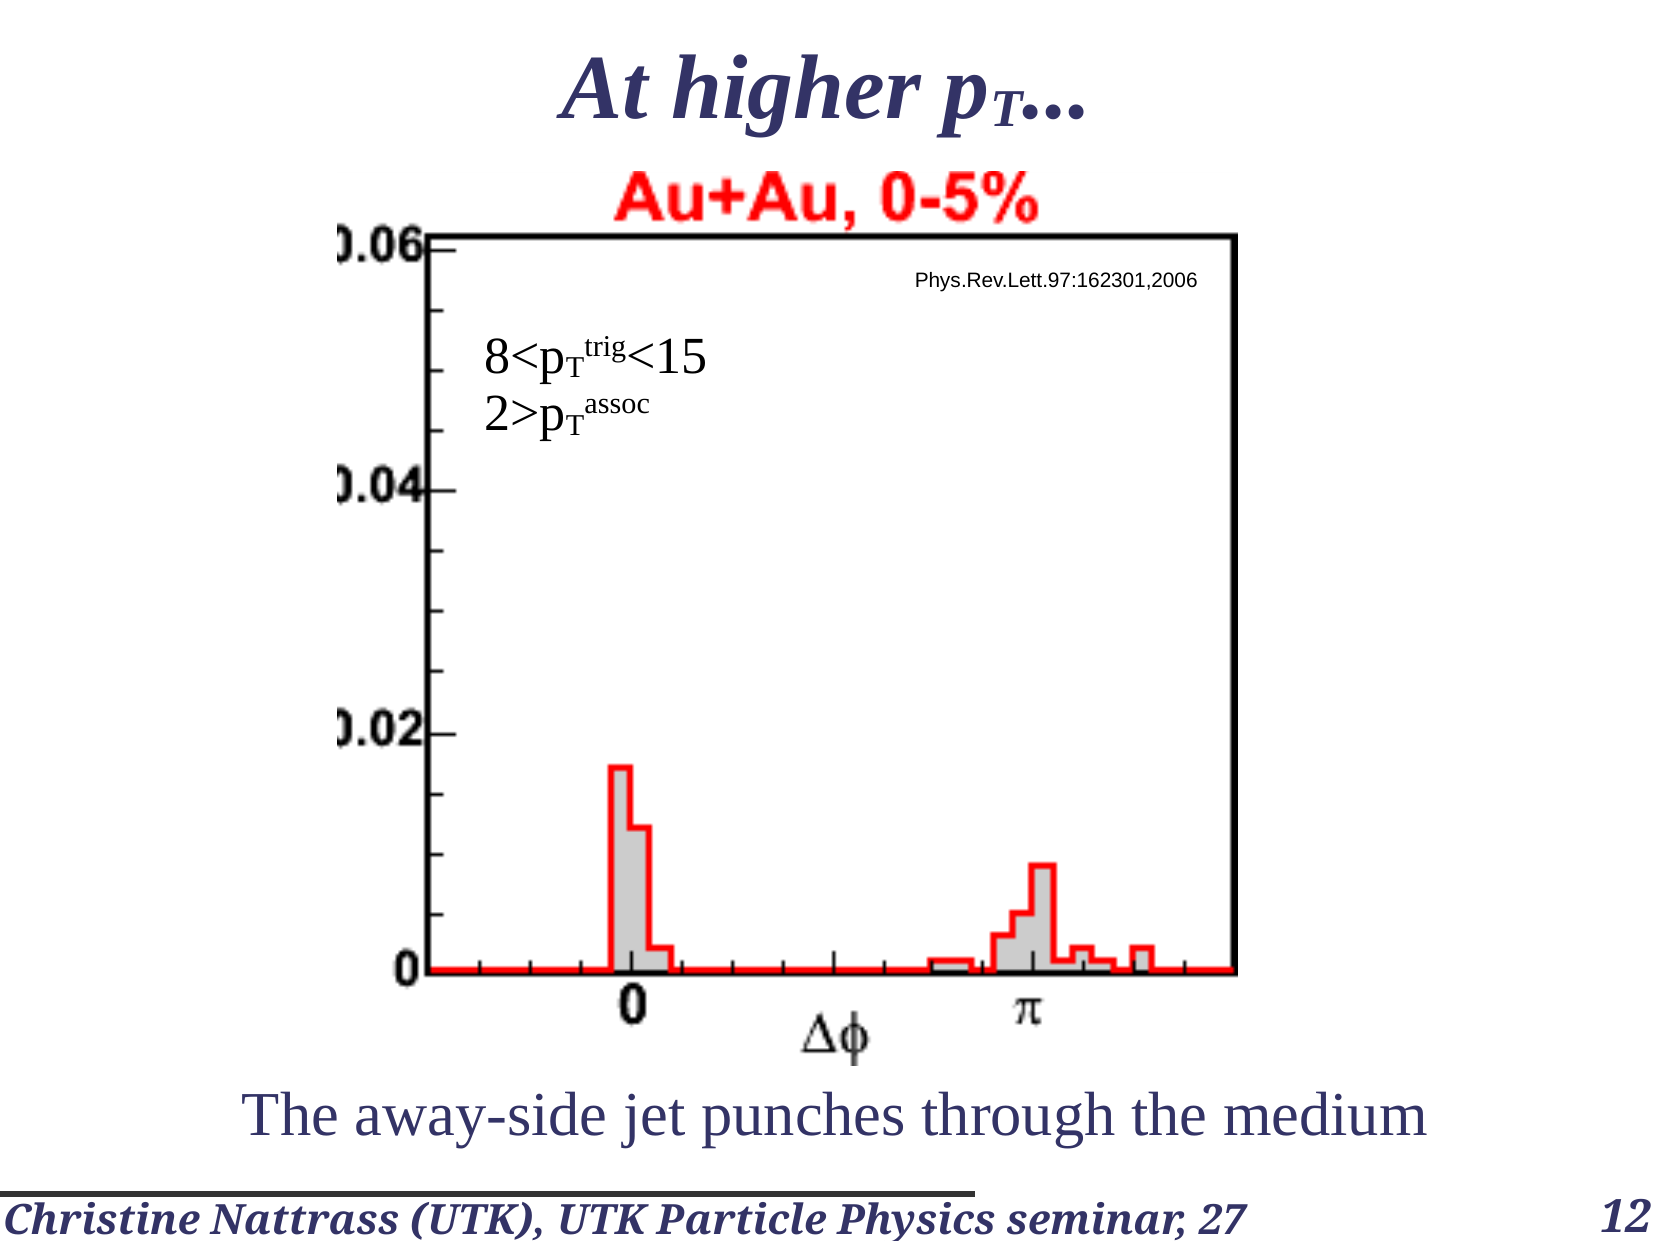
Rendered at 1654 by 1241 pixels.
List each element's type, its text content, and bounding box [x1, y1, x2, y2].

picture [337, 171, 1238, 1066]
text_box Phys.Rev.Lett.97:162301,2006 [900, 261, 1213, 301]
text_box The away-side jet punches through the medium [227, 1072, 1630, 1157]
text_box 8<pTtrig<15 2>pTassoc [469, 319, 920, 489]
title At higher pT... [82, 0, 1571, 185]
